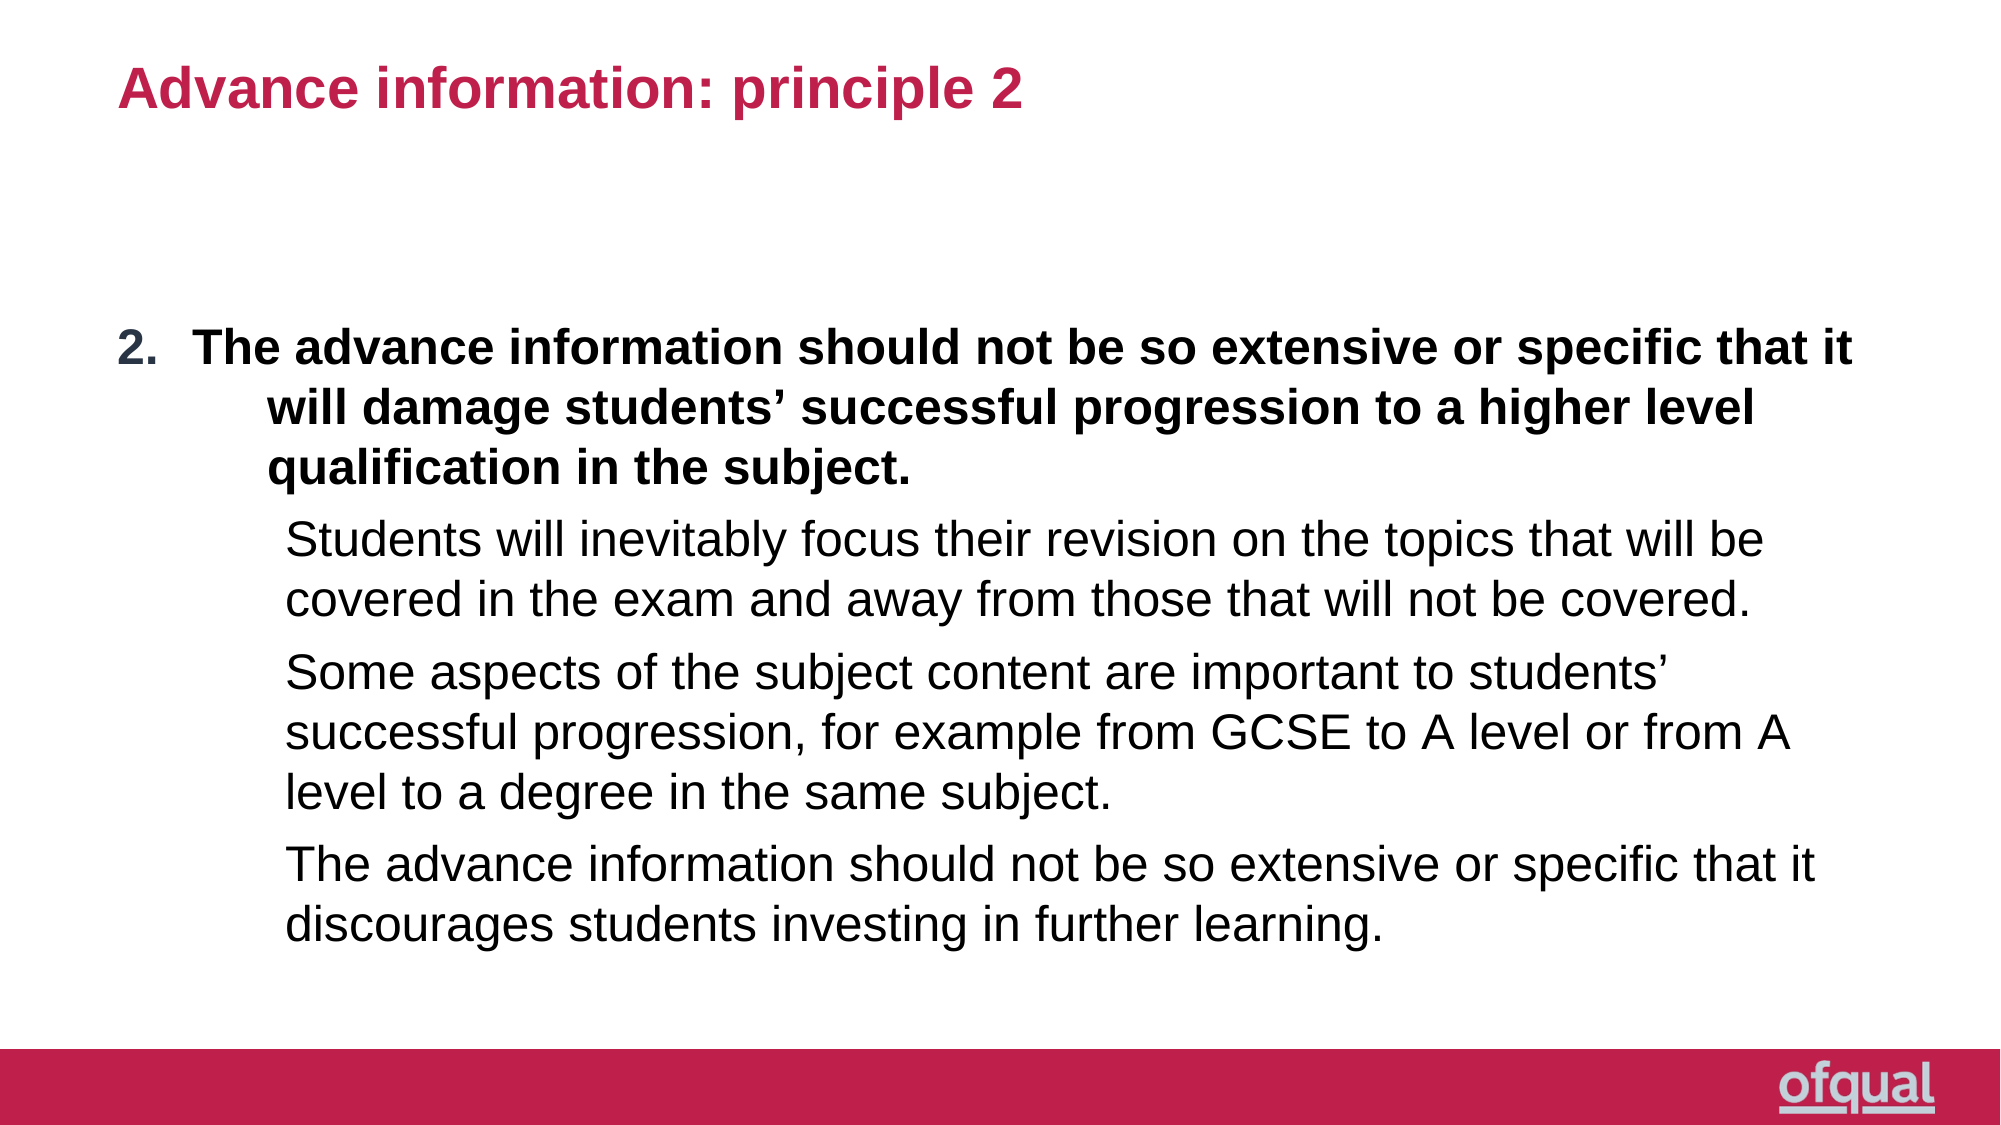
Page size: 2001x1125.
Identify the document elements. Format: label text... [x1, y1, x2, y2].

title Advance information: principle 2 [102, 42, 1491, 138]
list The advance information should not be so extensive or specific that it will damage students’ successful progression to a higher level qualification in the subject. Students will inevitably focus their revision on the topics that will be covered in the exam and away from those that will not be covered. Some aspects of the subject content are important to students’ successful progression, for example from GCSE to A level or from A level to a degree in the same subject. The advance information should not be so extensive or specific that it discourages students investing in further learning. [102, 161, 1903, 1036]
